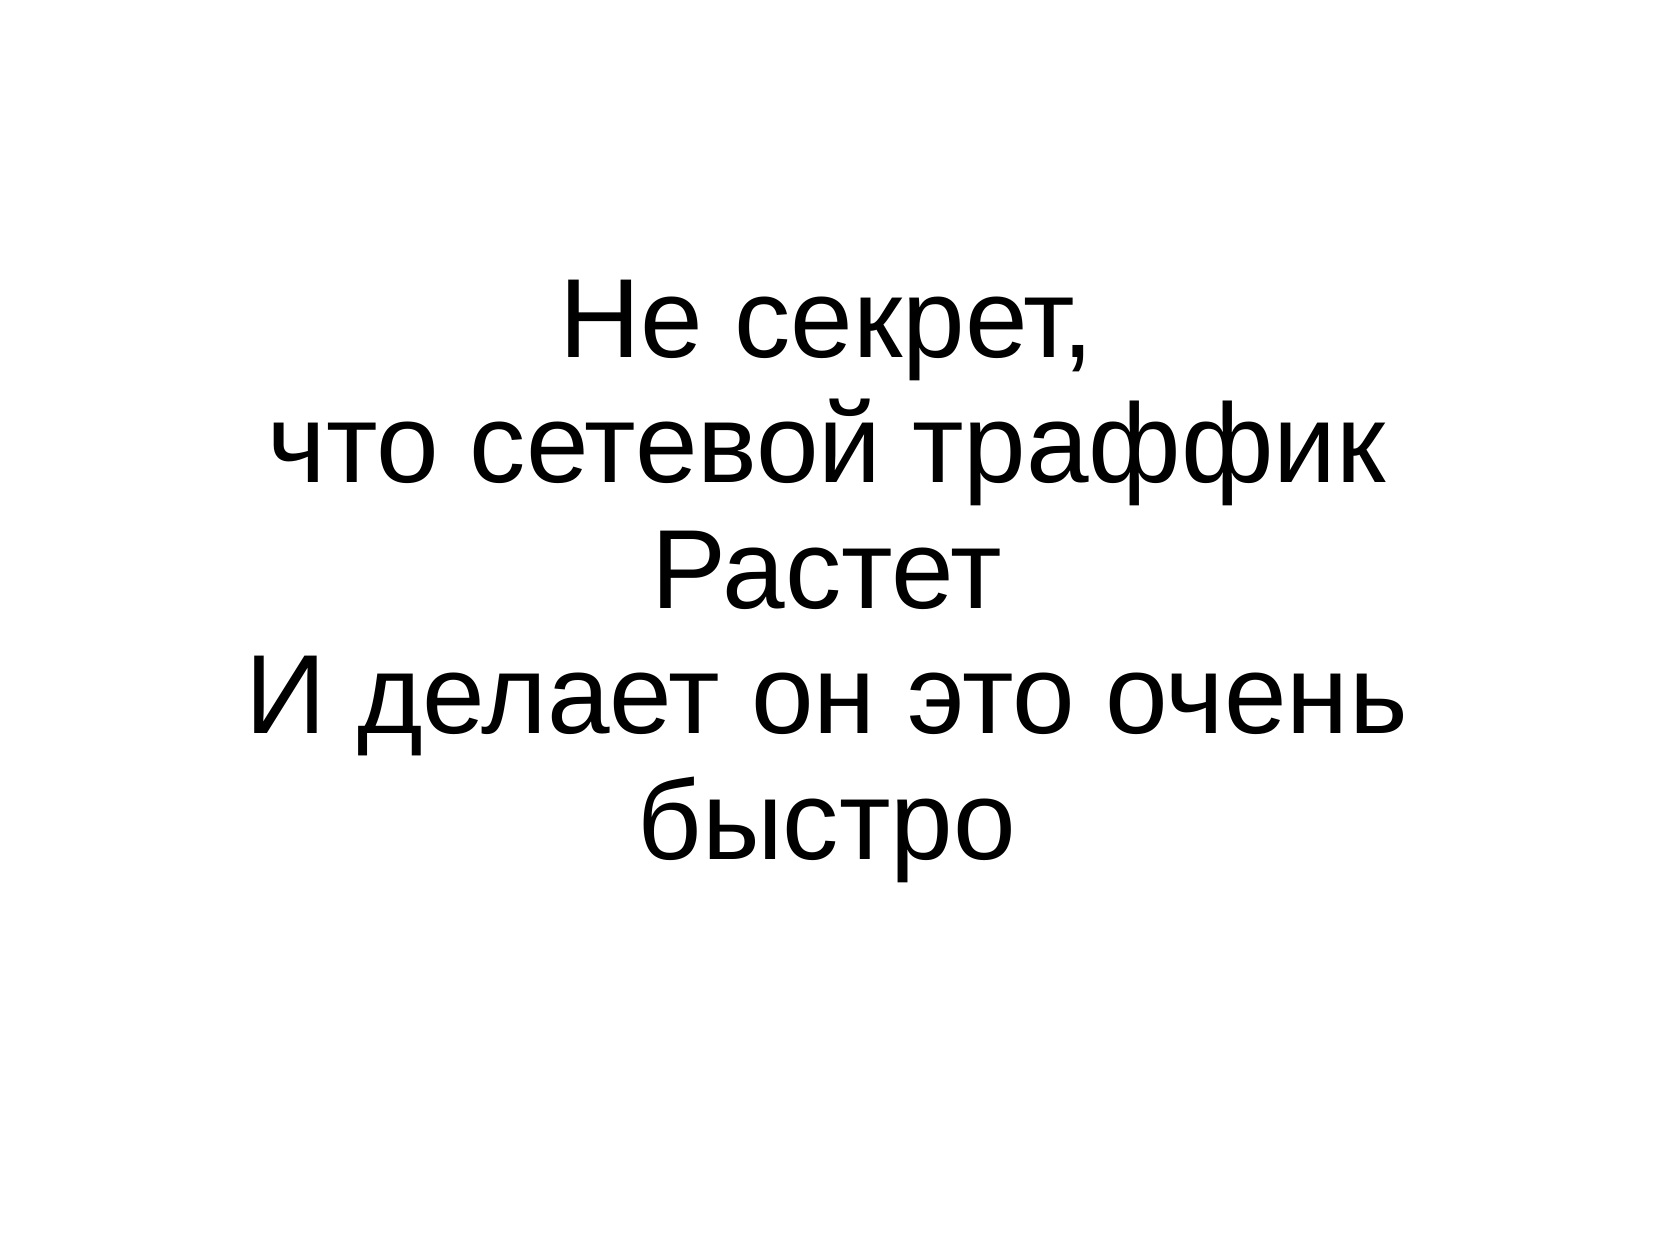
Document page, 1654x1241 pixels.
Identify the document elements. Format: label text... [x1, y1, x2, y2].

text_box Не секрет, что сетевой траффик Растет И делает он это очень быстро [82, 37, 1571, 1102]
